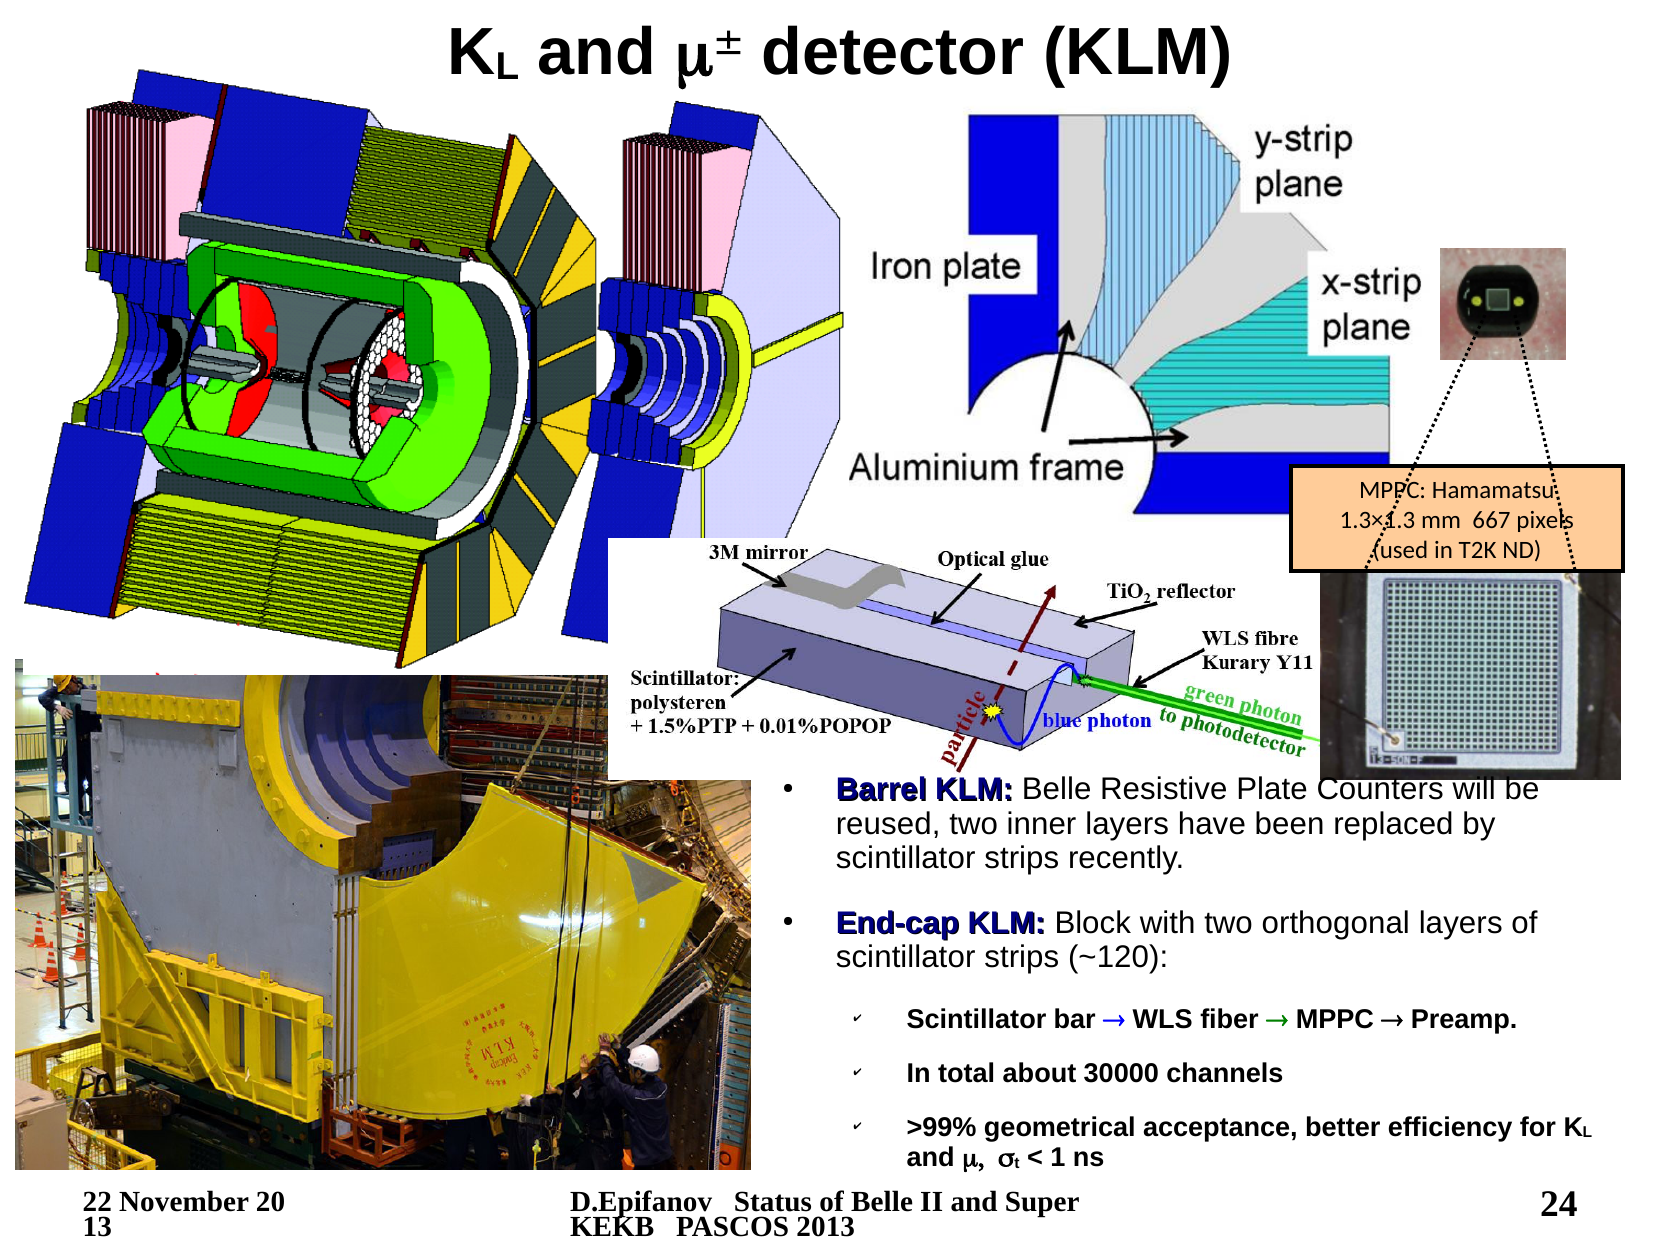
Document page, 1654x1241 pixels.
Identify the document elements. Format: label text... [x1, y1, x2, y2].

picture [15, 59, 1621, 1171]
picture [1440, 248, 1566, 361]
text_box MPPC: Hamamatsu 1.3×1.3 mm 667 pixels (used in T2K ND) [1291, 465, 1624, 571]
list Barrel KLM: Belle Resistive Plate Counters will be reused, two inner layers have been replaced by scintillator strips recently. End-cap KLM: Block with two orthogonal layers of scintillator strips (~120): Scintillator bar  WLS fiber  MPPC  Preamp. In total about 30000 channels >99% geometrical acceptance, better efficiency for KL and , t < 1 ns [765, 771, 1636, 1200]
title KL and  detector (KLM) [435, 0, 1246, 104]
